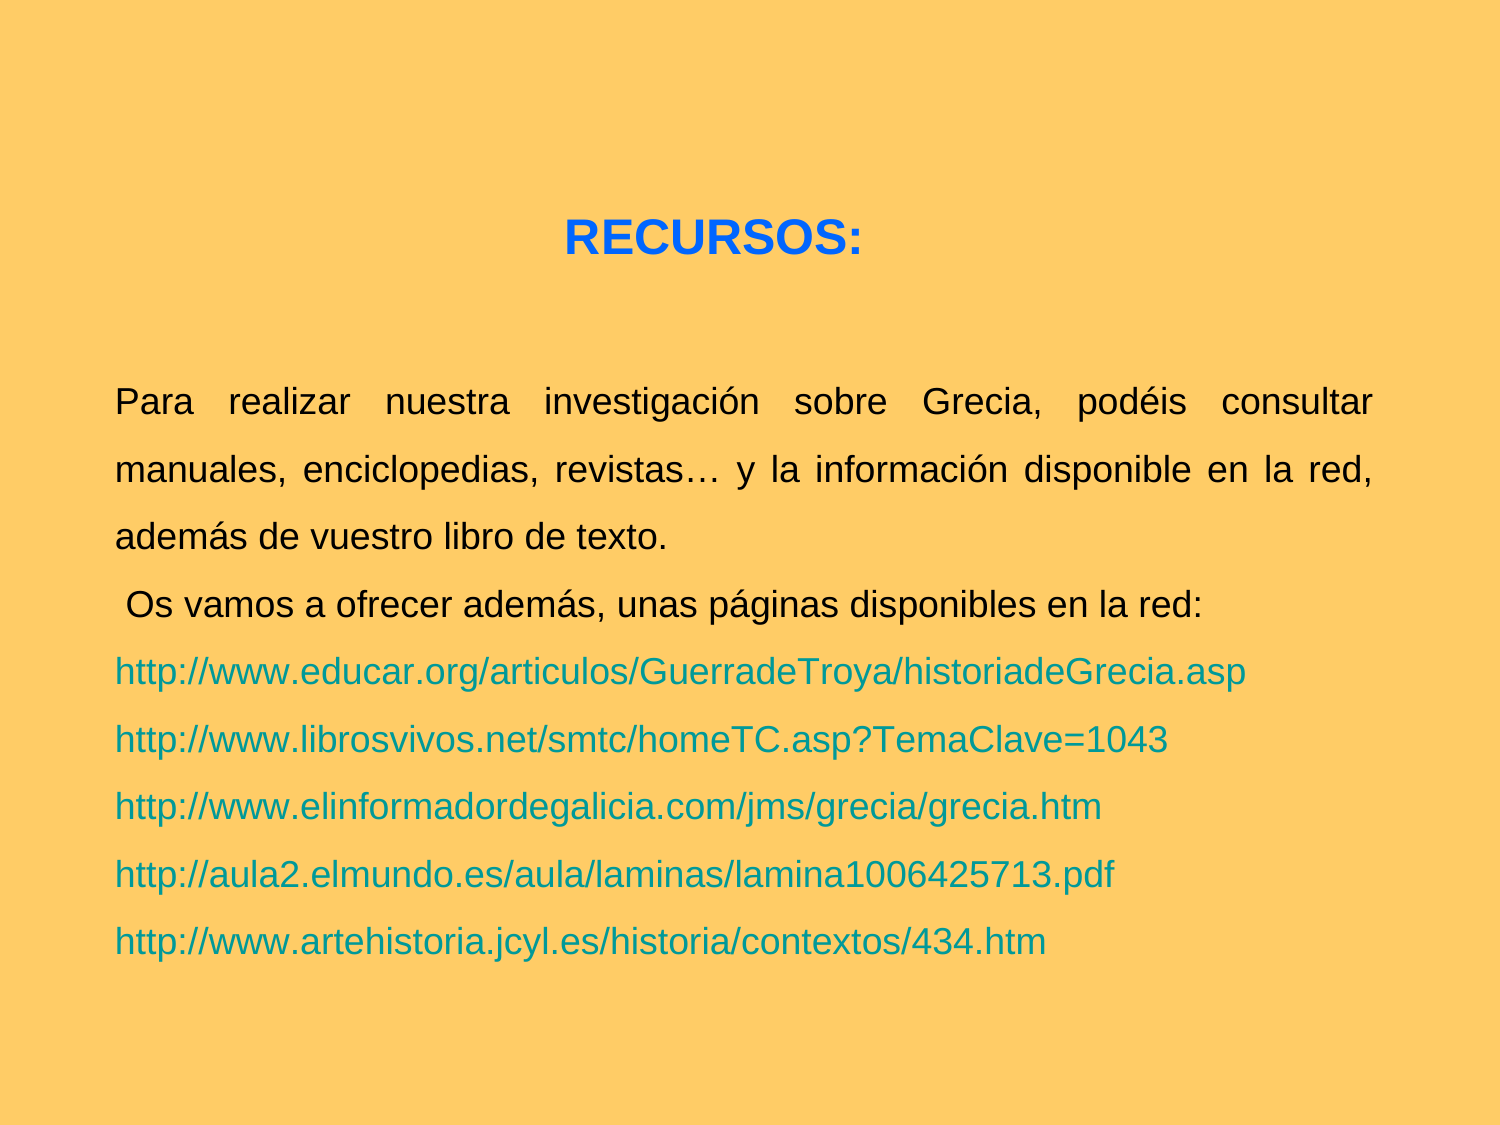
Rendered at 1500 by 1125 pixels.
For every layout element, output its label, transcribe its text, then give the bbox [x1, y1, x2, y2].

text_box RECURSOS: Para realizar nuestra investigación sobre Grecia, podéis consultar manuales, enciclopedias, revistas… y la información disponible en la red, además de vuestro libro de texto. Os vamos a ofrecer además, unas páginas disponibles en la red: http://www.educar.org/articulos/GuerradeTroya/historiadeGrecia.asp http://www.librosvivos.net/smtc/homeTC.asp?TemaClave=1043 http://www.elinformadordegalicia.com/jms/grecia/grecia.htm http://aula2.elmundo.es/aula/laminas/lamina1006425713.pdf http://www.artehistoria.jcyl.es/historia/contextos/434.htm [100, 54, 1389, 1125]
